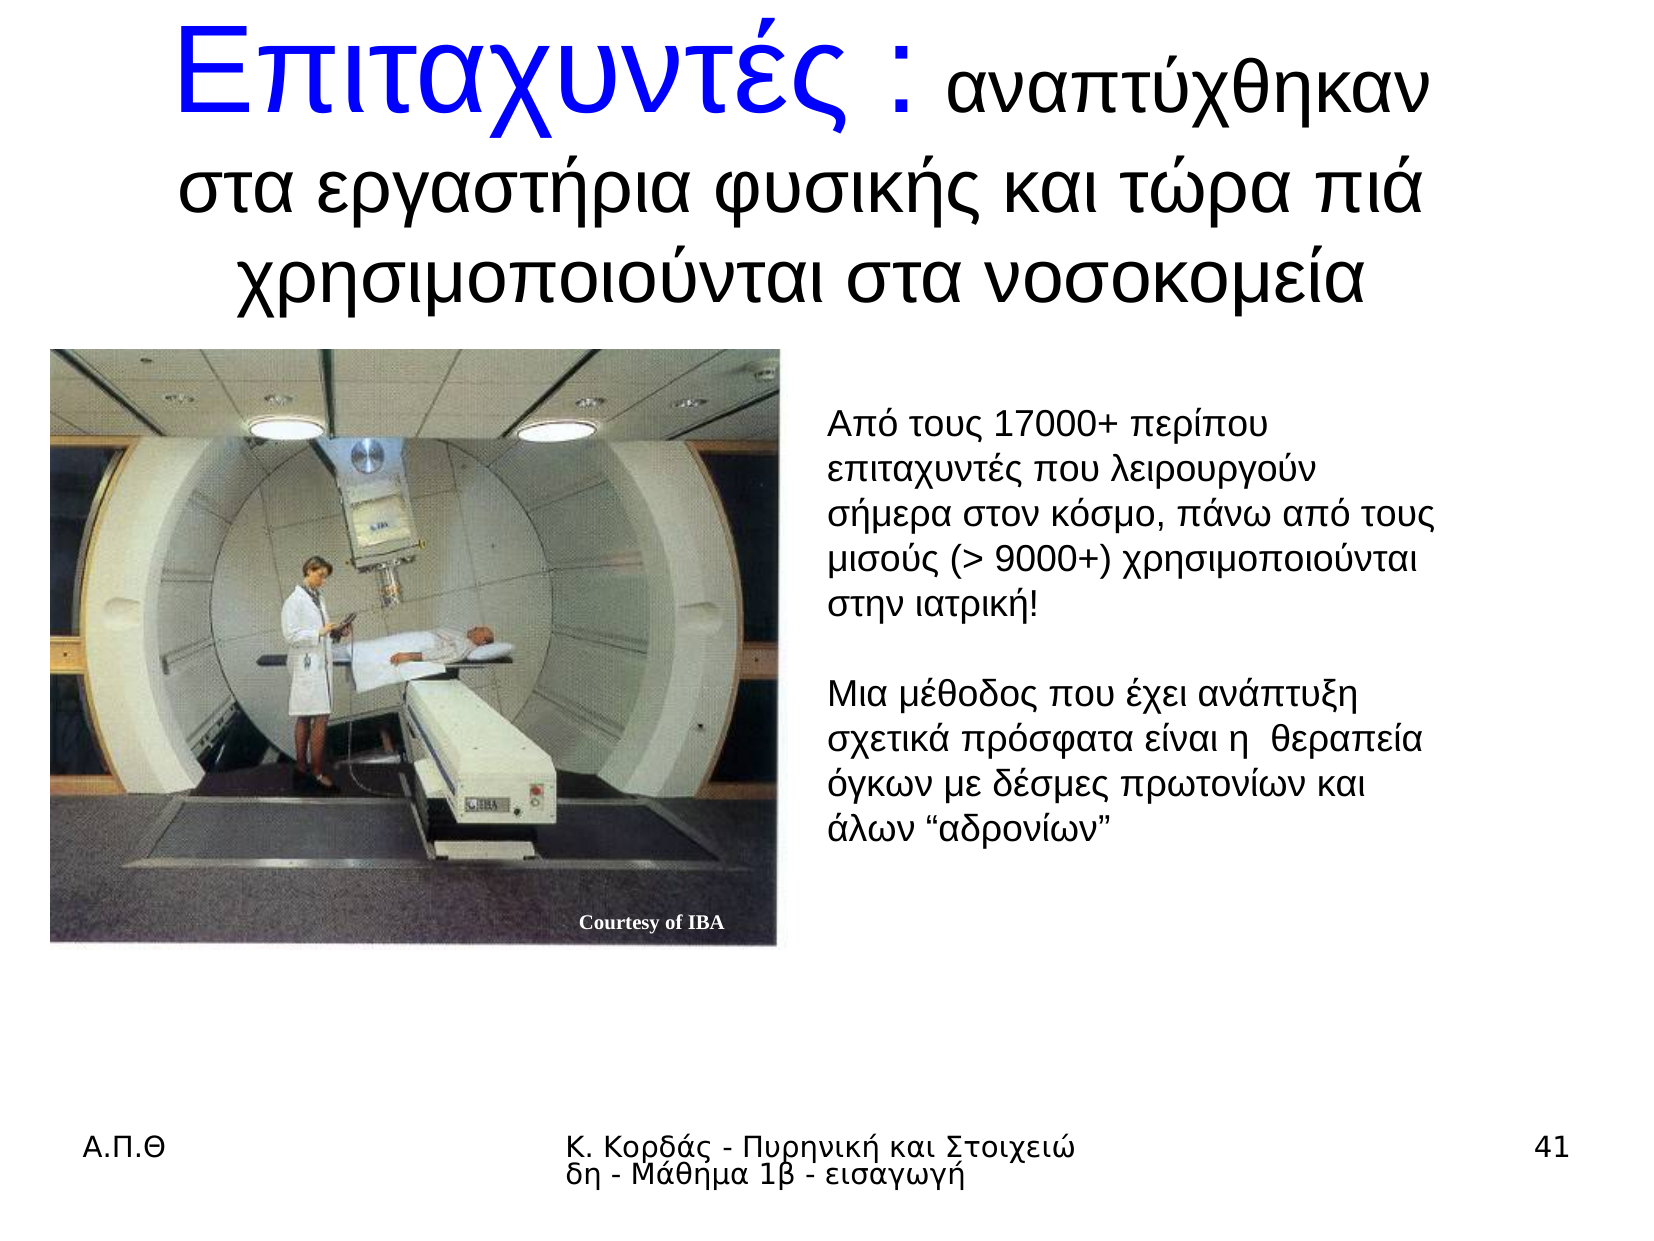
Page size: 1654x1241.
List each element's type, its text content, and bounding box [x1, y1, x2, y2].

title Επιταχυντές : αναπτύχθηκαν στα εργαστήρια φυσικής και τώρα πιά χρησιμοποιούνται στα νοσοκομεία [139, 0, 1465, 325]
picture [50, 349, 788, 950]
text_box Courtesy of IBA [564, 901, 740, 941]
text_box Από τους 17000+ περίπου επιταχυντές που λειρουργούν σήμερα στον κόσμο, πάνω από τους μισούς (> 9000+) χρησιμοποιούνται στην ιατρική! Μια μέθοδος που έχει ανάπτυξη σχετικά πρόσφατα είναι η θεραπεία όγκων με δέσμες πρωτονίων και άλων “αδρονίων” [812, 391, 1452, 857]
